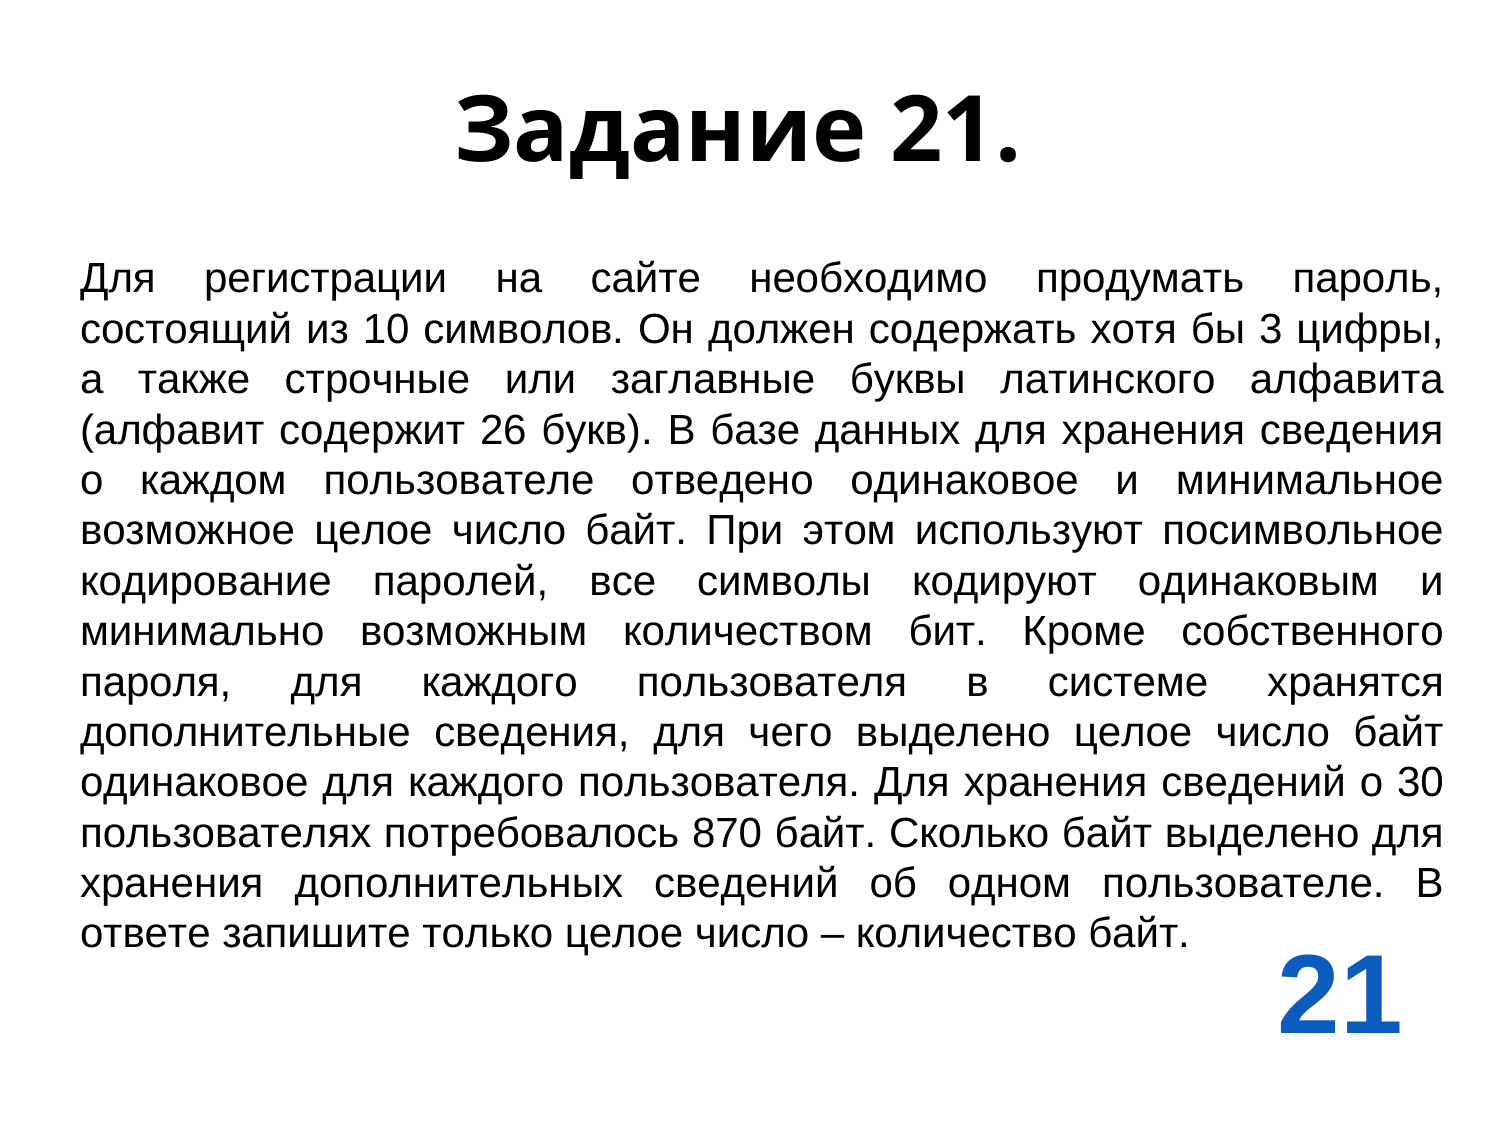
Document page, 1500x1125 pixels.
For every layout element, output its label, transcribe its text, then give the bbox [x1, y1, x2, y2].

text_box 21 [1033, 913, 1418, 1064]
list Для регистрации на сайте необходимо продумать пароль, состоящий из 10 символов. Он должен содержать хотя бы 3 цифры, а также строчные или заглавные буквы латинского алфавита (алфавит содержит 26 букв). В базе данных для хранения сведения о каждом пользователе отведено одинаковое и минимальное возможное целое число байт. При этом используют посимвольное кодирование паролей, все символы кодируют одинаковым и минимально возможным количеством бит. Кроме собственного пароля, для каждого пользователя в системе хранятся дополнительные сведения, для чего выделено целое число байт одинаковое для каждого пользователя. Для хранения сведений о 30 пользователях потребовалось 870 байт. Сколько байт выделено для хранения дополнительных сведений об одном пользователе. В ответе запишите только целое число – количество байт. [53, 243, 1459, 1083]
title Задание 21. [75, 62, 1426, 243]
